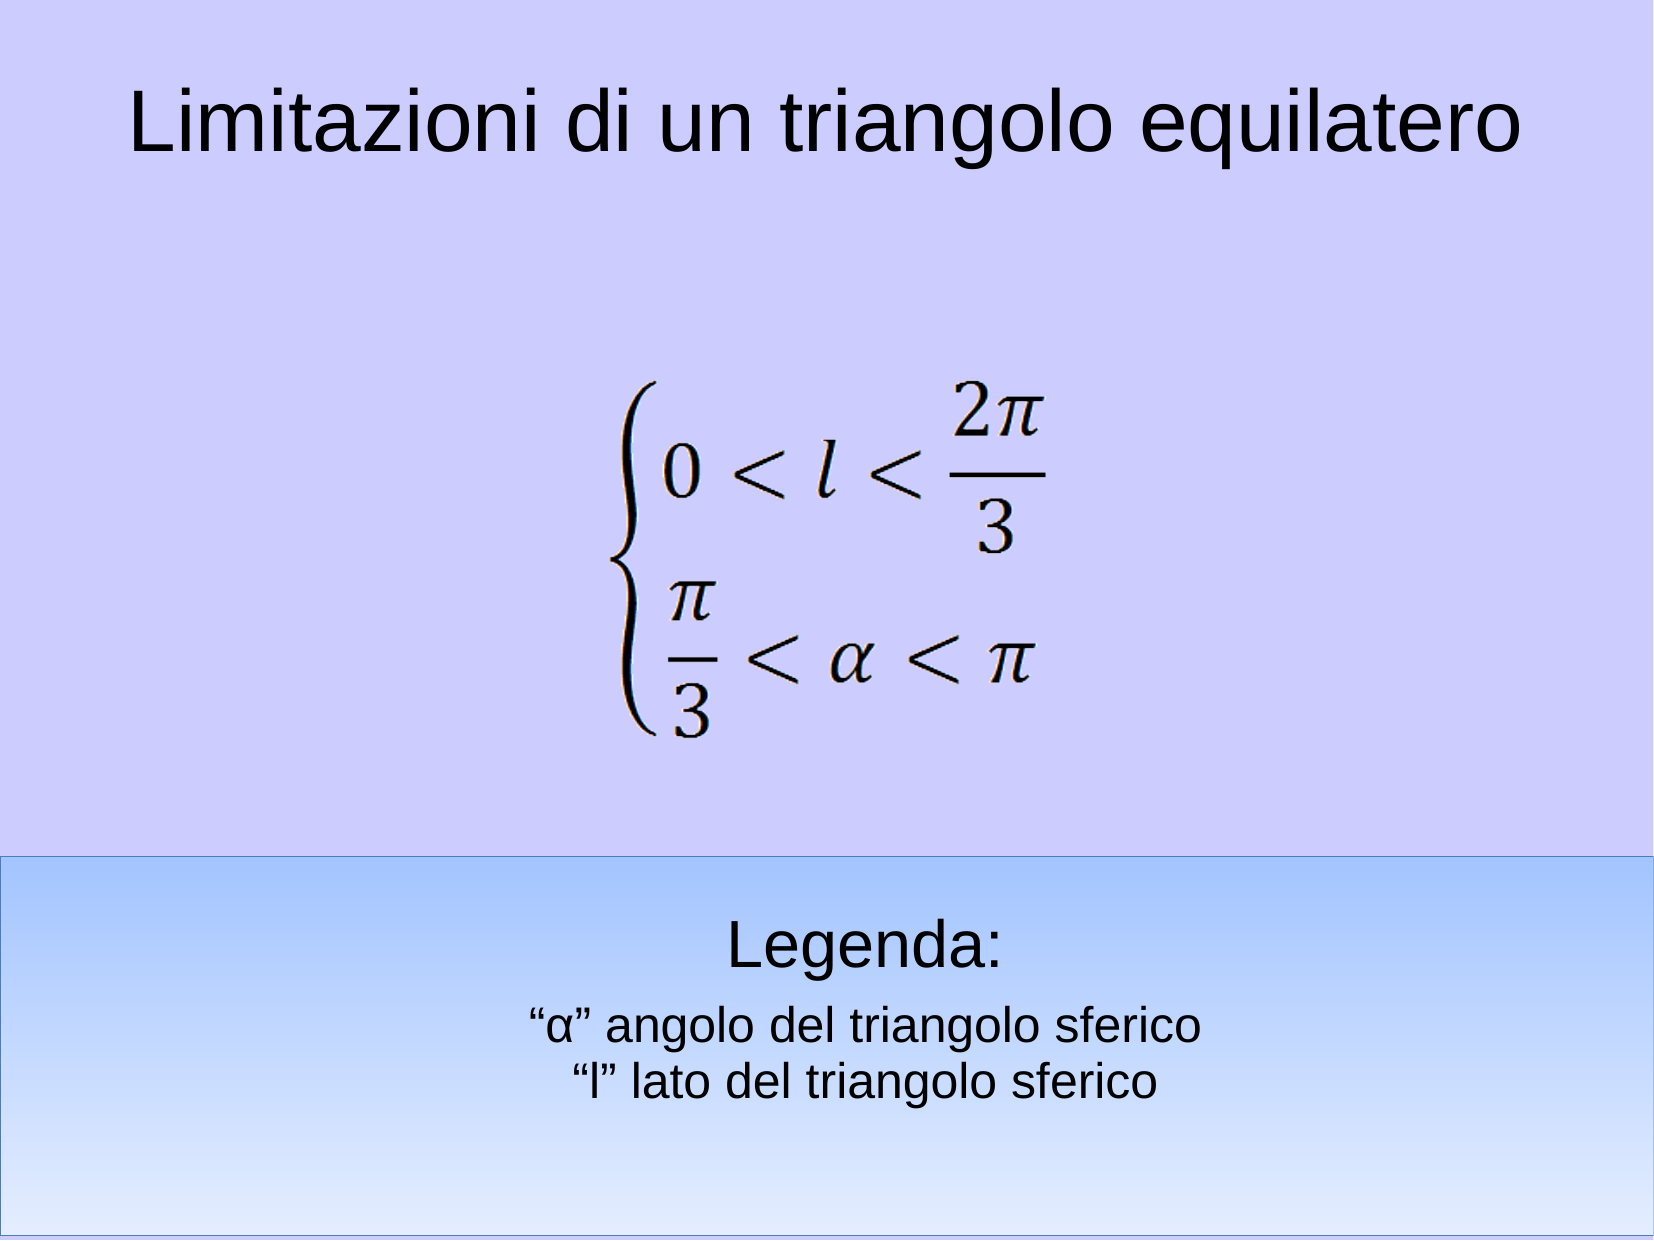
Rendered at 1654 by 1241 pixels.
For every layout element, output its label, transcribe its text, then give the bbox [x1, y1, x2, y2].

text_box [0, 856, 1654, 1236]
picture [606, 369, 1048, 754]
text_box Limitazioni di un triangolo equilatero [100, 17, 1553, 225]
text_box Legenda: [704, 898, 1027, 989]
text_box “α” angolo del triangolo sferico “l” lato del triangolo sferico [452, 989, 1279, 1117]
